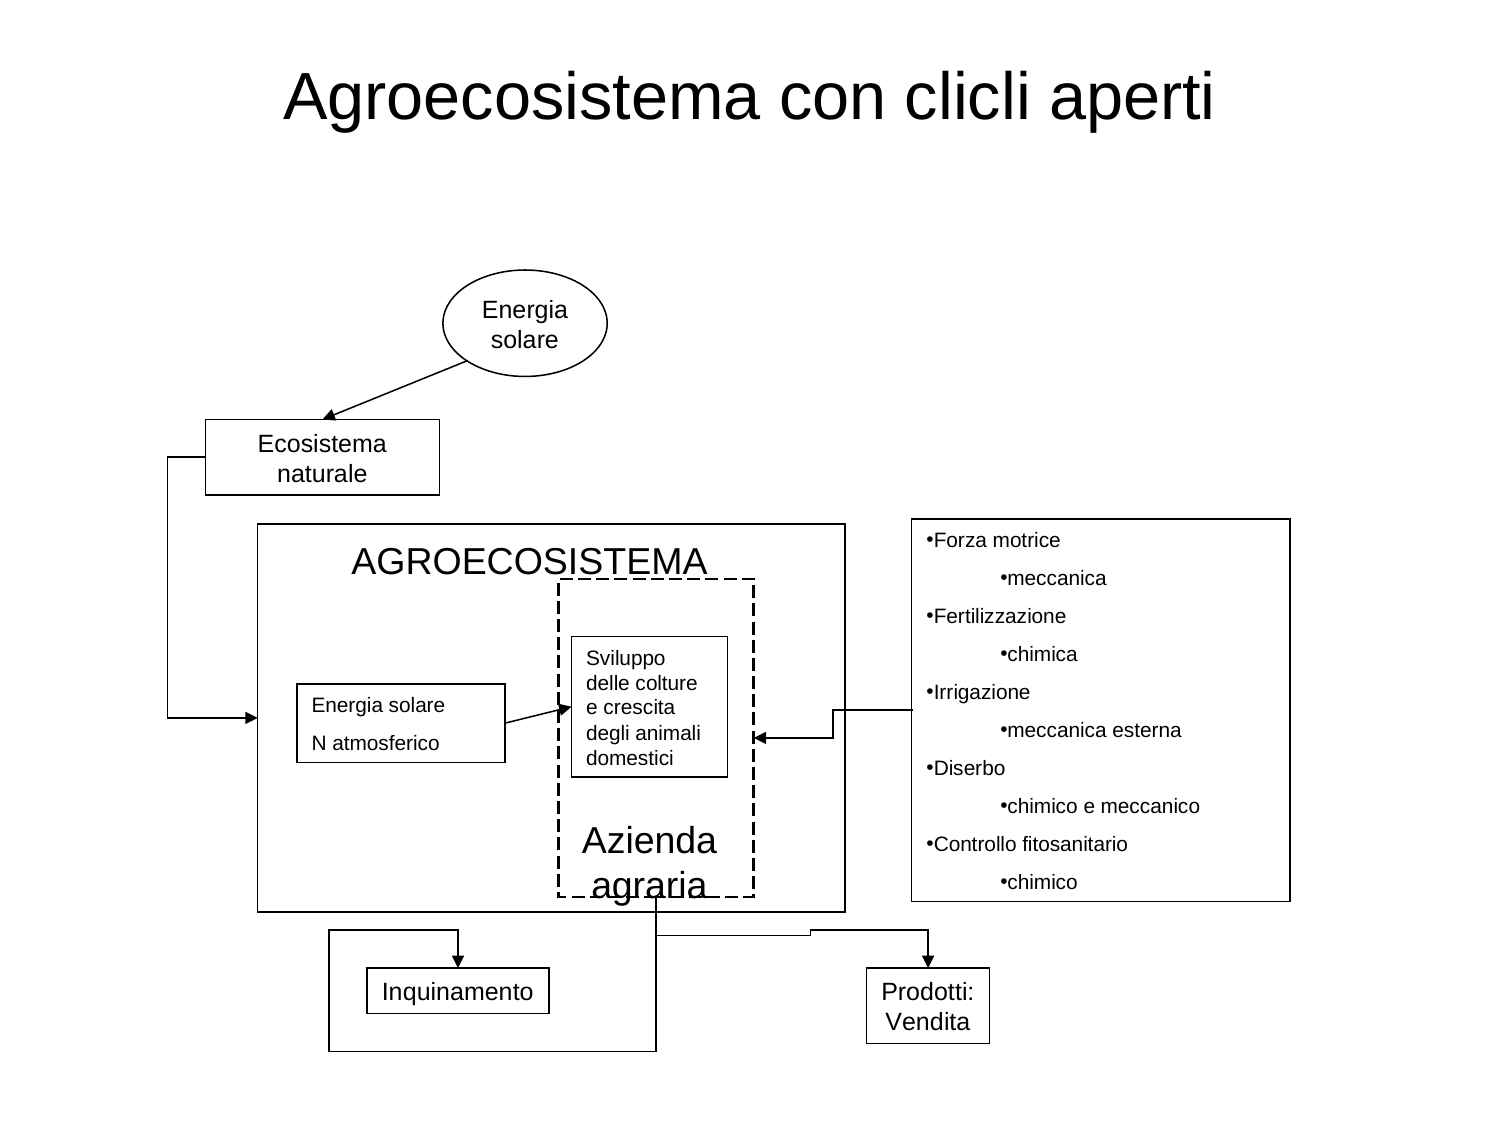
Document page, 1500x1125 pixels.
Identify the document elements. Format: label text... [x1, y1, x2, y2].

text_box Inquinamento [367, 968, 549, 1014]
text_box Energia solare [442, 270, 608, 377]
text_box Prodotti: Vendita [866, 968, 990, 1044]
title Agroecosistema con clicli aperti [75, 21, 1425, 166]
text_box Ecosistema naturale [205, 419, 440, 495]
text_box AGROECOSISTEMA [336, 529, 723, 590]
text_box Forza motrice meccanica Fertilizzazione chimica Irrigazione meccanica esterna Diserbo chimico e meccanico Controllo fitosanitario chimico [911, 519, 1291, 902]
text_box Azienda agraria [566, 808, 732, 914]
text_box Energia solare N atmosferico [296, 683, 506, 763]
text_box Sviluppo delle colture e crescita degli animali domestici [571, 636, 728, 777]
